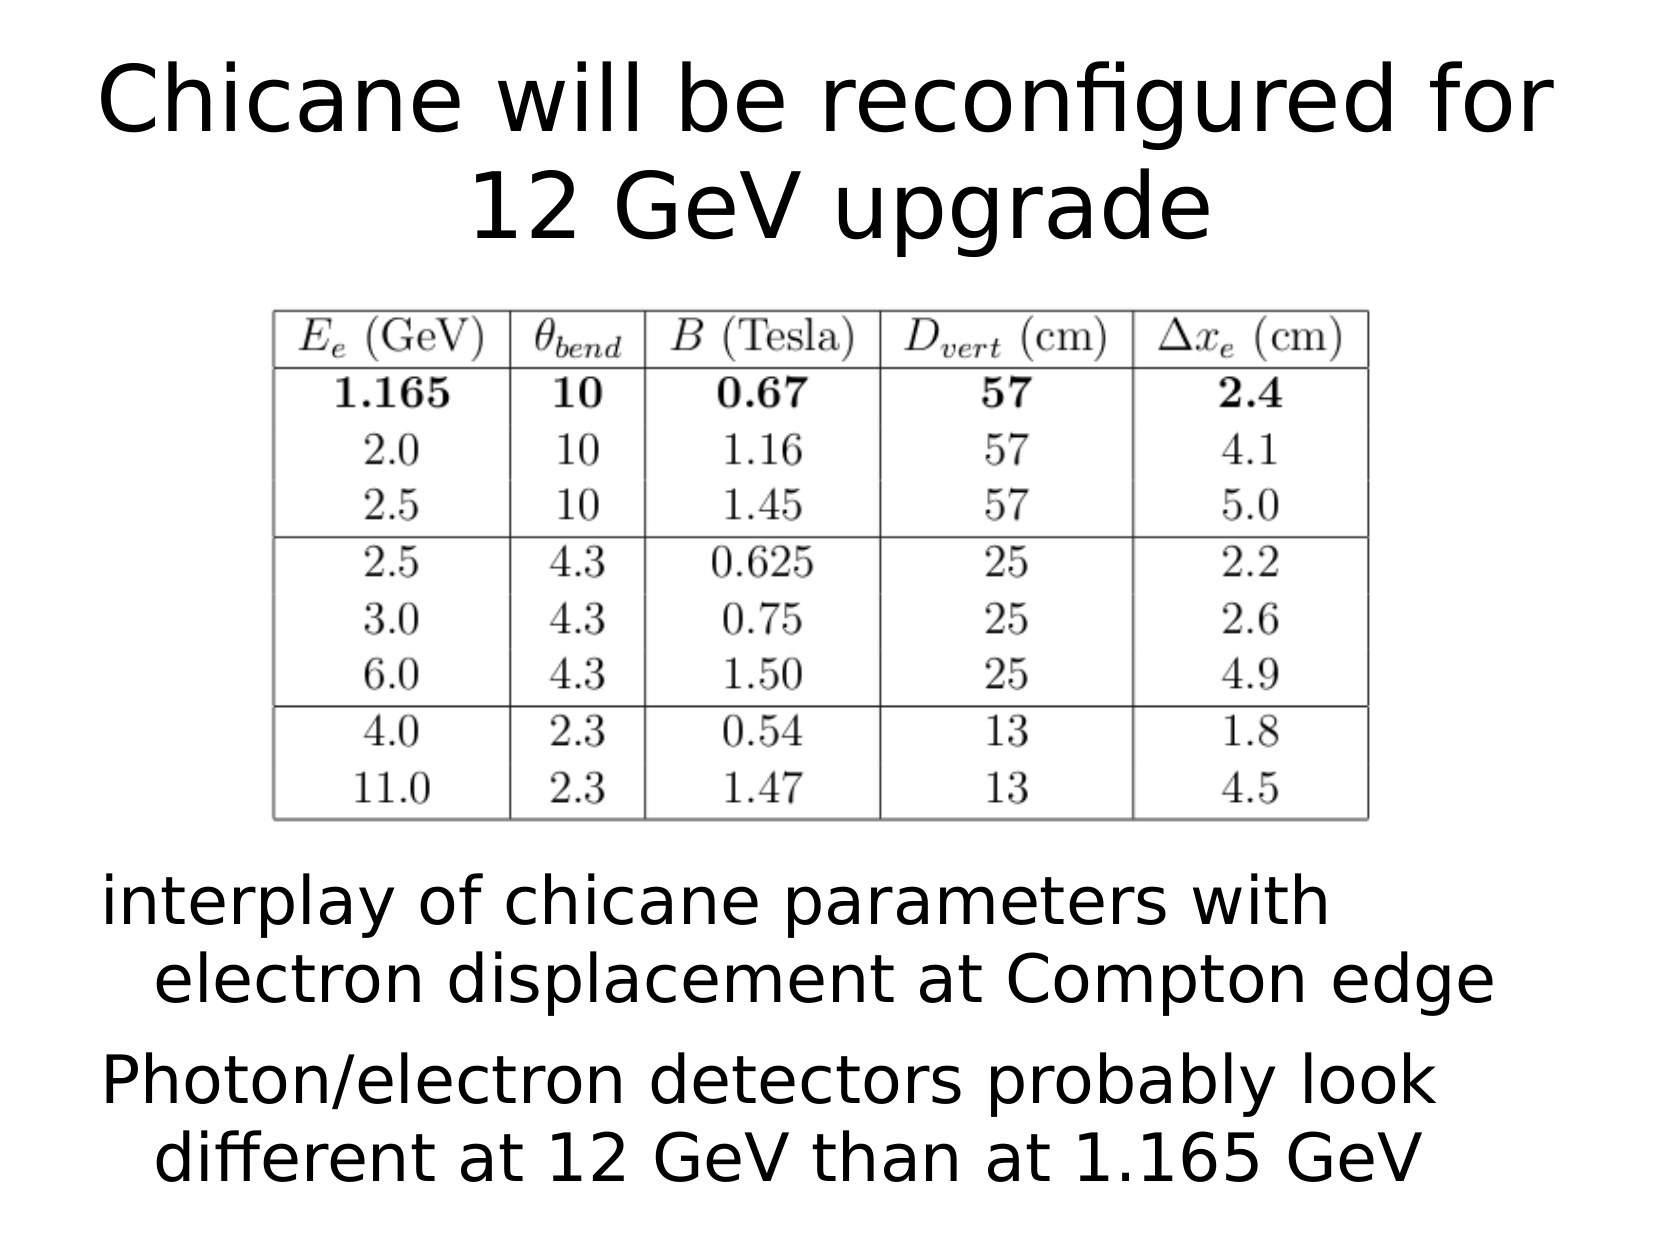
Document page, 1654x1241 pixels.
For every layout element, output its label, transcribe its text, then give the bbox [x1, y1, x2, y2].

title Chicane will be reconfigured for 12 GeV upgrade [82, 45, 1571, 261]
picture [261, 301, 1383, 837]
list interplay of chicane parameters with electron displacement at Compton edge Photon/electron detectors probably look different at 12 GeV than at 1.165 GeV [82, 862, 1571, 1197]
